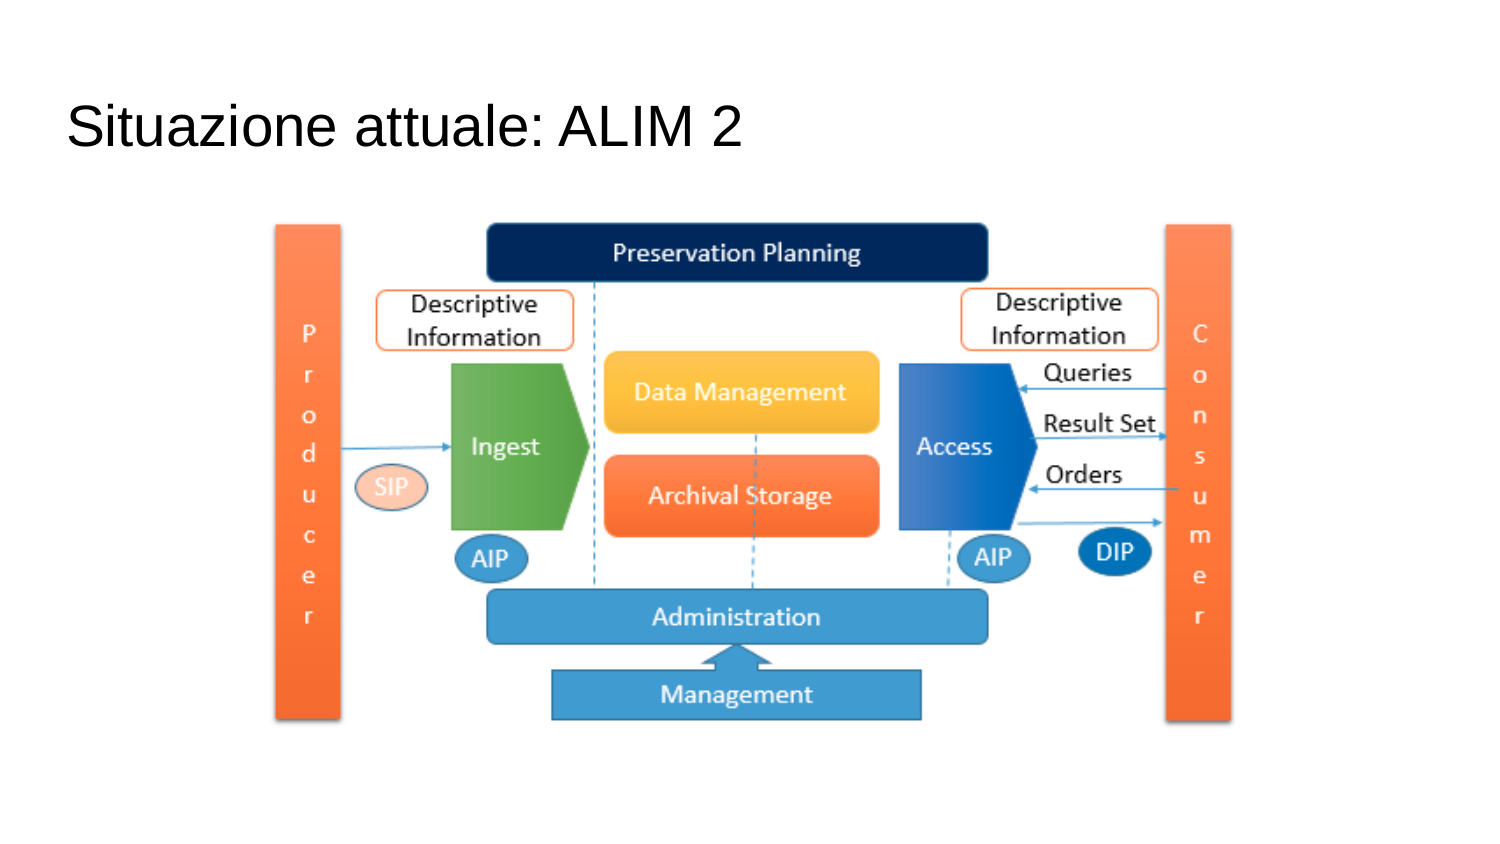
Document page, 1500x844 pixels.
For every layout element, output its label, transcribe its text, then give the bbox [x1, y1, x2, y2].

title Situazione attuale: ALIM 2 [51, 72, 1449, 167]
picture [225, 179, 1270, 807]
